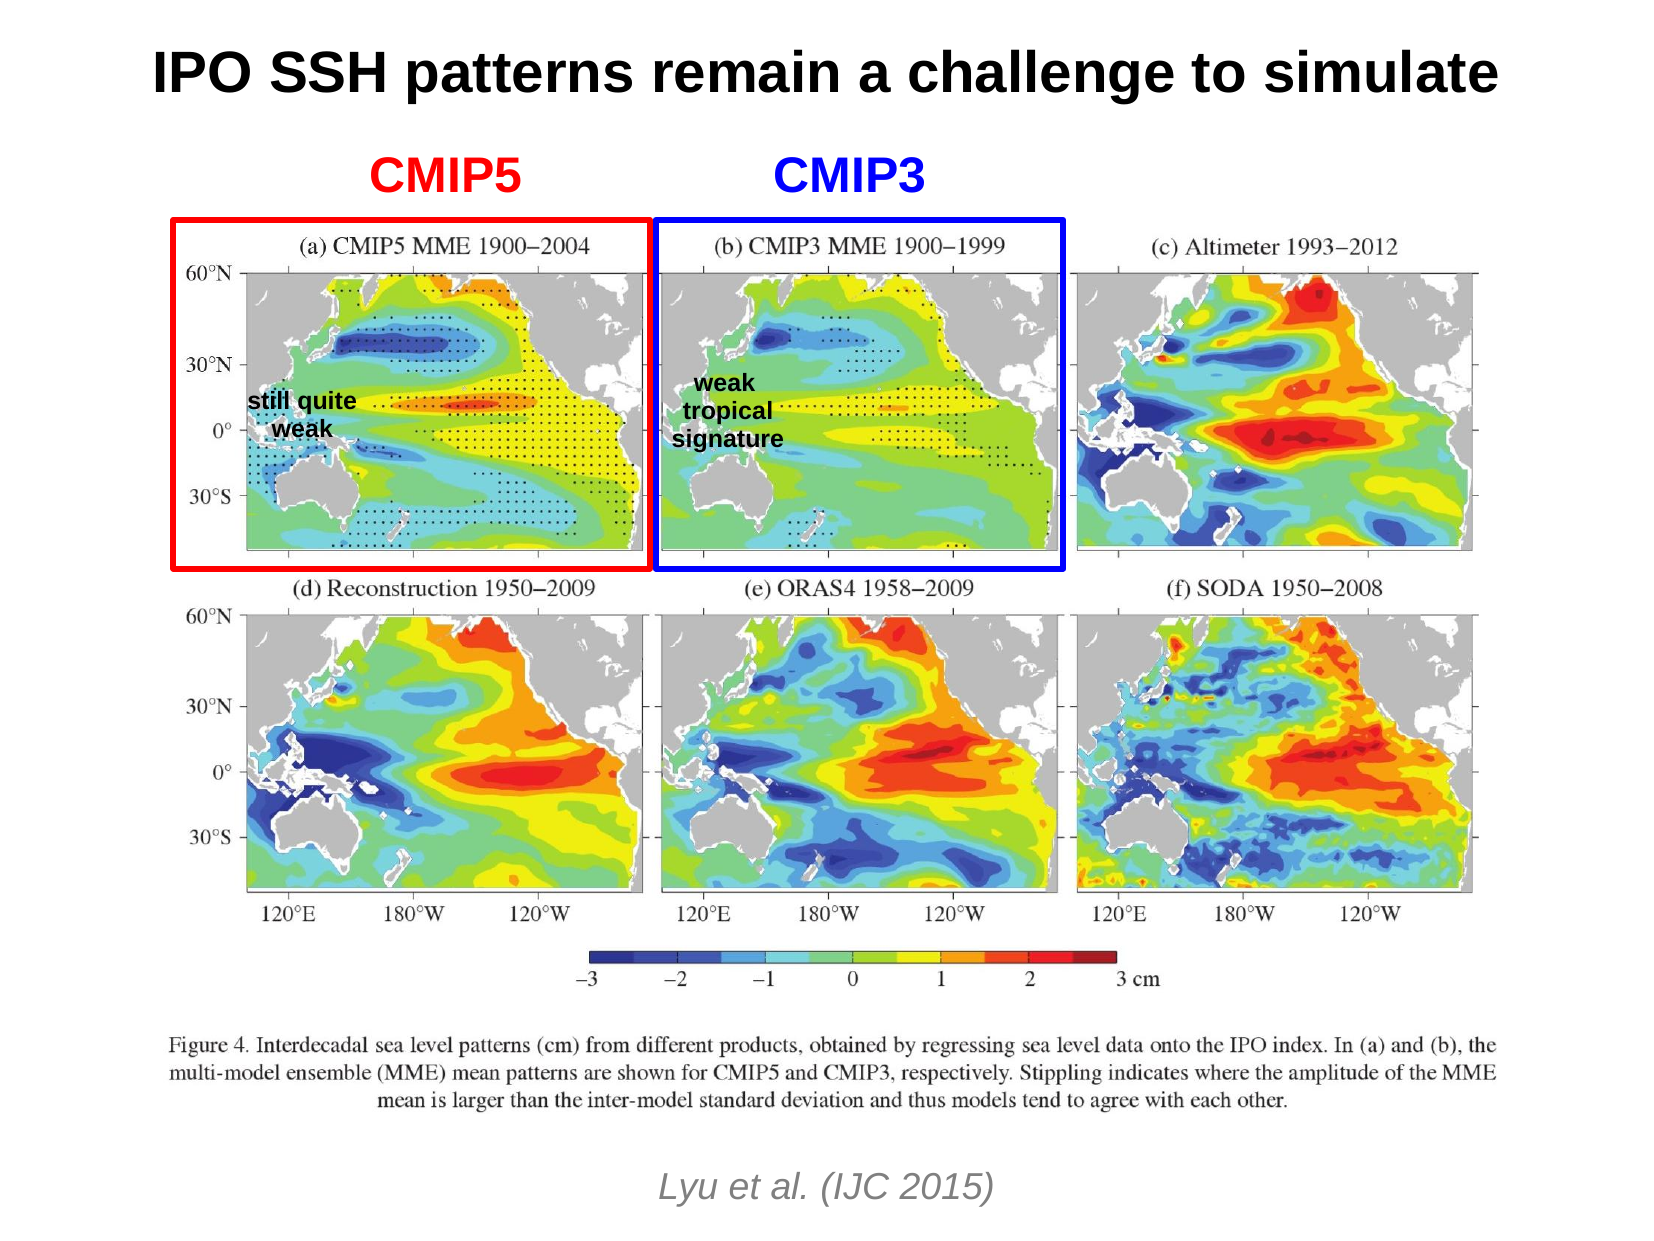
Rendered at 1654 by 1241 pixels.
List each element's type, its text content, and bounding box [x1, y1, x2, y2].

picture [163, 231, 1502, 1114]
text_box Lyu et al. (IJC 2015) [56, 1159, 1597, 1207]
text_box IPO SSH patterns remain a challenge to simulate [18, 24, 1635, 105]
text_box still quite weak [219, 380, 385, 447]
text_box CMIP3 [663, 142, 1037, 203]
text_box weak tropical signature [645, 362, 811, 464]
picture [659, 231, 1060, 566]
text_box CMIP5 [259, 142, 633, 203]
picture [176, 231, 647, 566]
